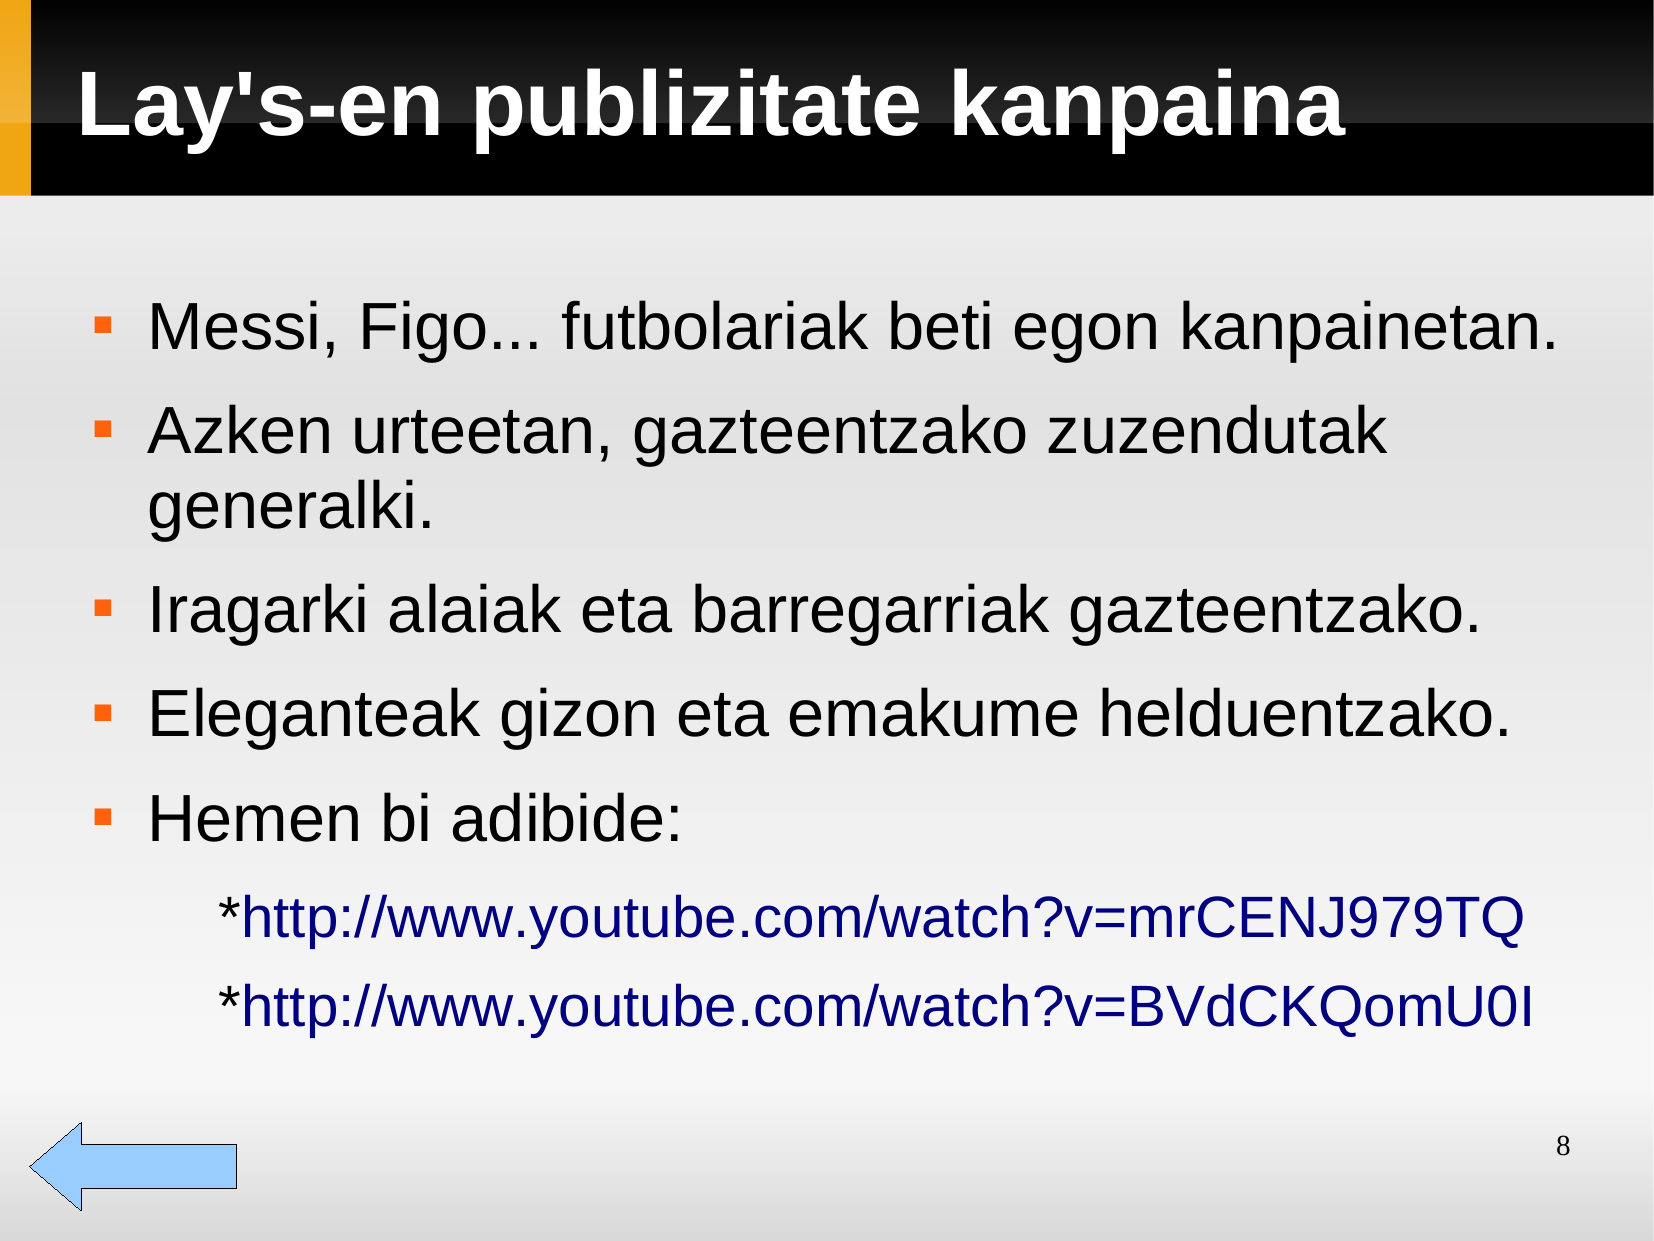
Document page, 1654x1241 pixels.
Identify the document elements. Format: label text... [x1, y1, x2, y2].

text_box [29, 1122, 237, 1211]
list Messi, Figo... futbolariak beti egon kanpainetan. Azken urteetan, gazteentzako zuzendutak generalki. Iragarki alaiak eta barregarriak gazteentzako. Eleganteak gizon eta emakume helduentzako. Hemen bi adibide: *http://www.youtube.com/watch?v=mrCENJ979TQ *http://www.youtube.com/watch?v=BVdCKQomU0I [76, 288, 1565, 1200]
picture [0, 0, 1654, 1241]
title Lay's-en publizitate kanpaina [76, 0, 1565, 208]
